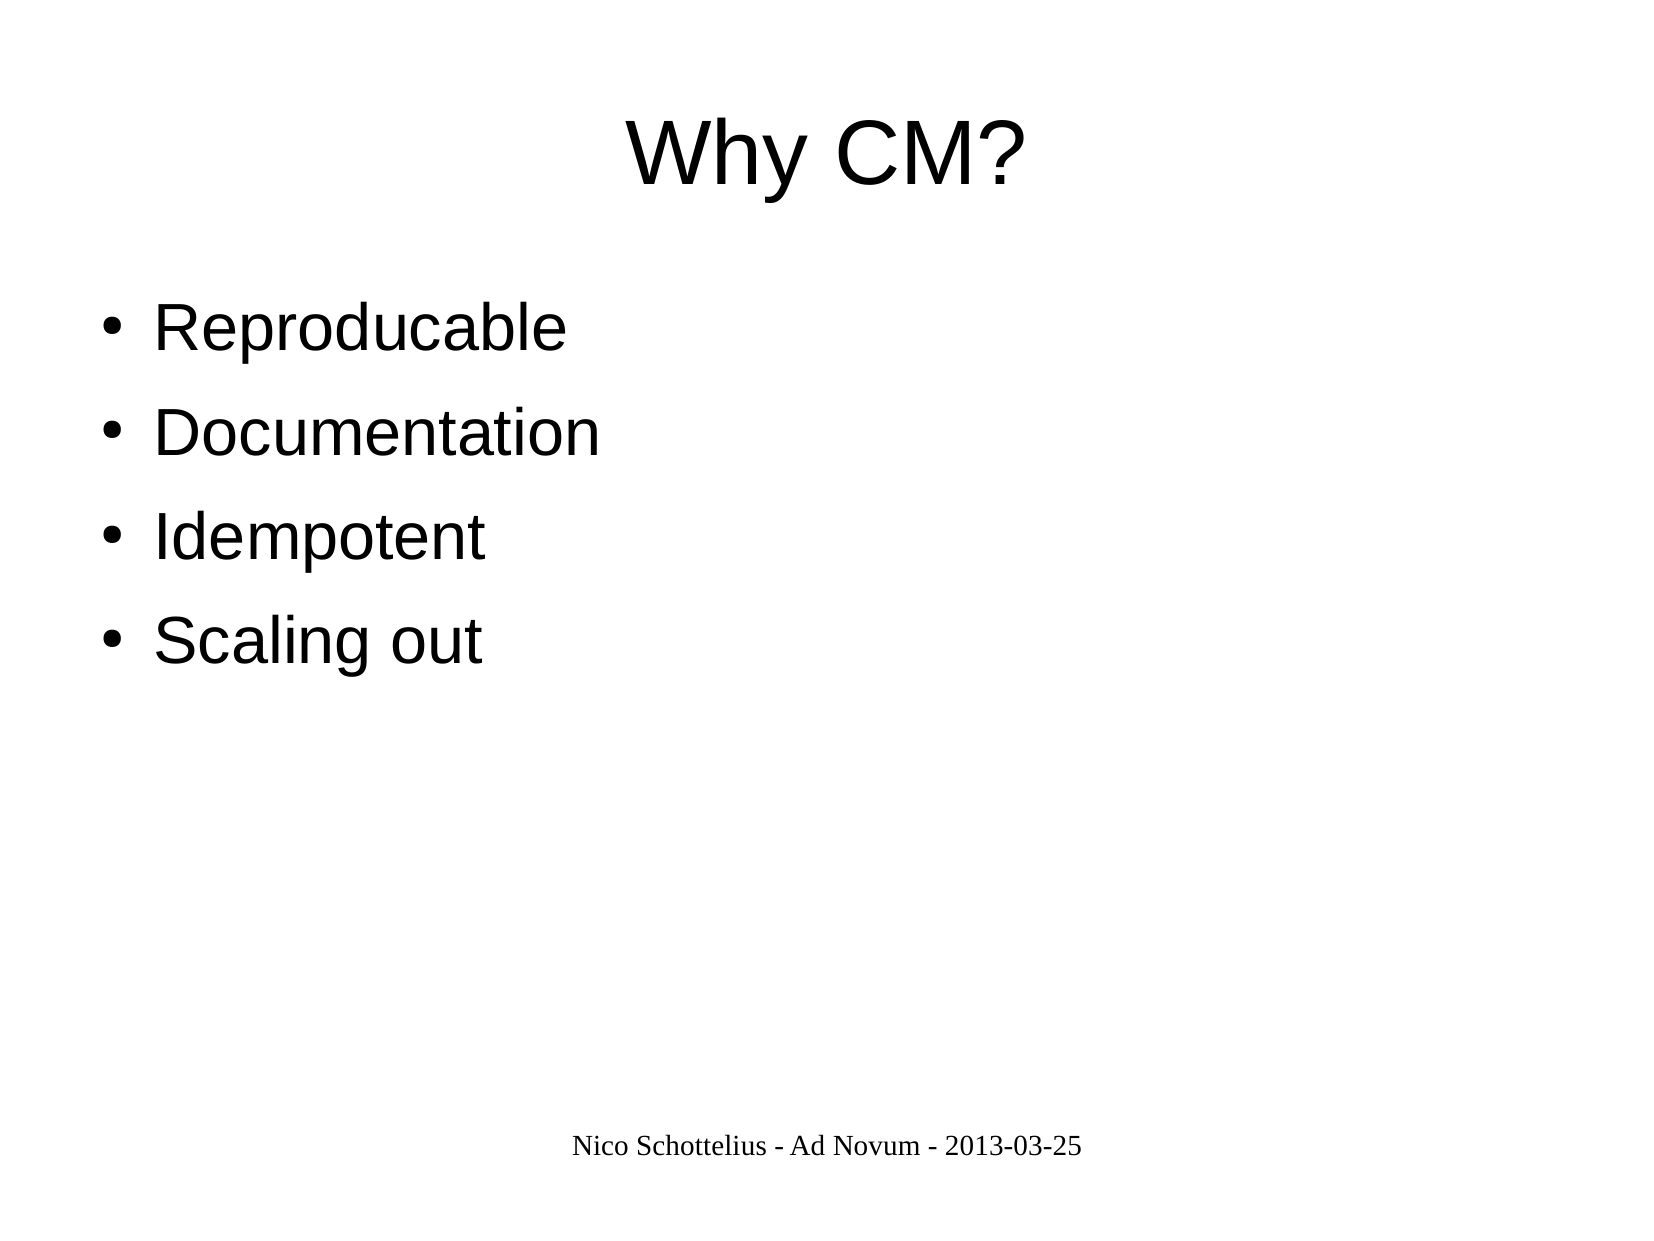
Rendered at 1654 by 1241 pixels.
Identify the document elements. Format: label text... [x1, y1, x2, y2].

title Why CM? [82, 49, 1571, 257]
list Reproducable Documentation Idempotent Scaling out [82, 290, 1538, 751]
